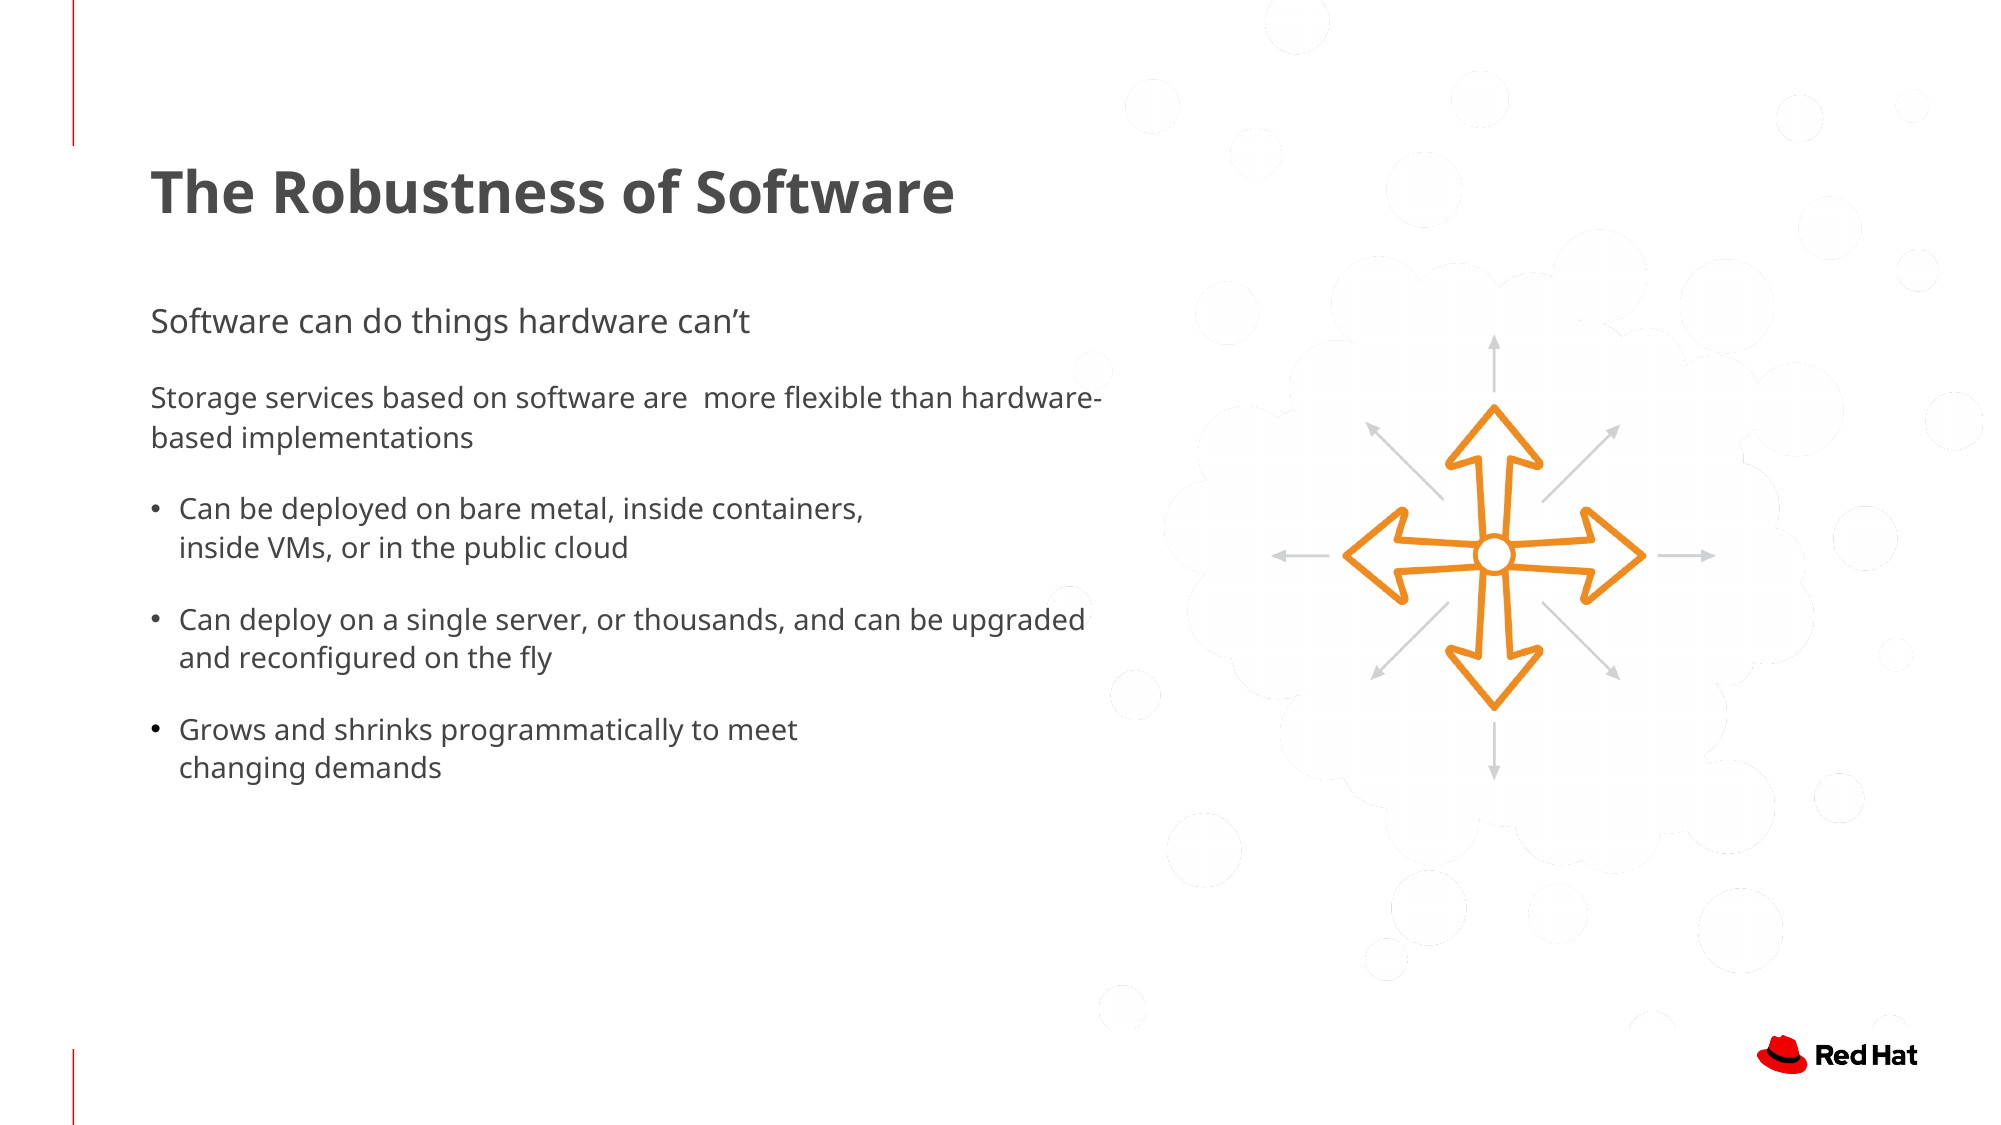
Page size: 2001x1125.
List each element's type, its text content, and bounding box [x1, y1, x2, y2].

text_box Software can do things hardware can’t Storage services based on software are more flexible than hardware-based implementations Can be deployed on bare metal, inside containers, inside VMs, or in the public cloud Can deploy on a single server, or thousands, and can be upgraded and reconfigured on the fly Grows and shrinks programmatically to meet changing demands [135, 287, 1162, 968]
picture [1047, 0, 1983, 1109]
title The Robustness of Software [150, 0, 1851, 225]
